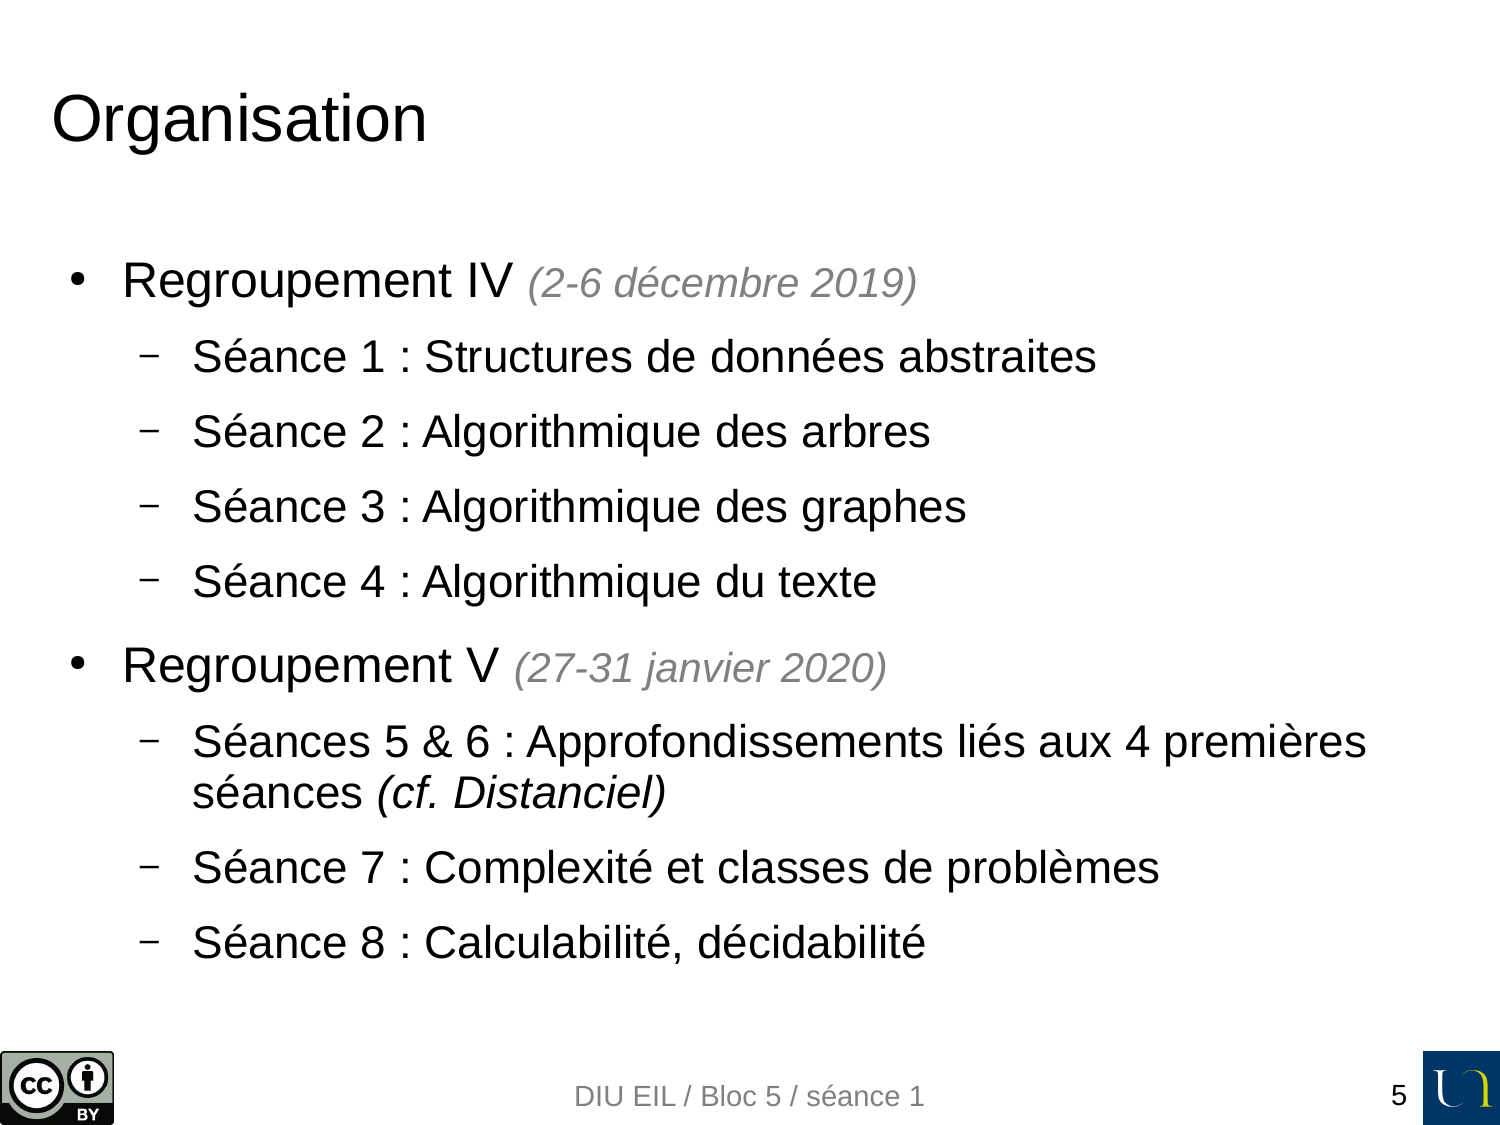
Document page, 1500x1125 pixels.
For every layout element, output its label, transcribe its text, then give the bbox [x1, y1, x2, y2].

picture [0, 1051, 114, 1125]
list Regroupement IV (2-6 décembre 2019) Séance 1 : Structures de données abstraites Séance 2 : Algorithmique des arbres Séance 3 : Algorithmique des graphes Séance 4 : Algorithmique du texte Regroupement V (27-31 janvier 2020) Séances 5 & 6 : Approfondissements liés aux 4 premières séances (cf. Distanciel) Séance 7 : Complexité et classes de problèmes Séance 8 : Calculabilité, décidabilité [51, 252, 1449, 1064]
picture [1417, 1051, 1500, 1125]
title Organisation [51, 55, 1449, 182]
